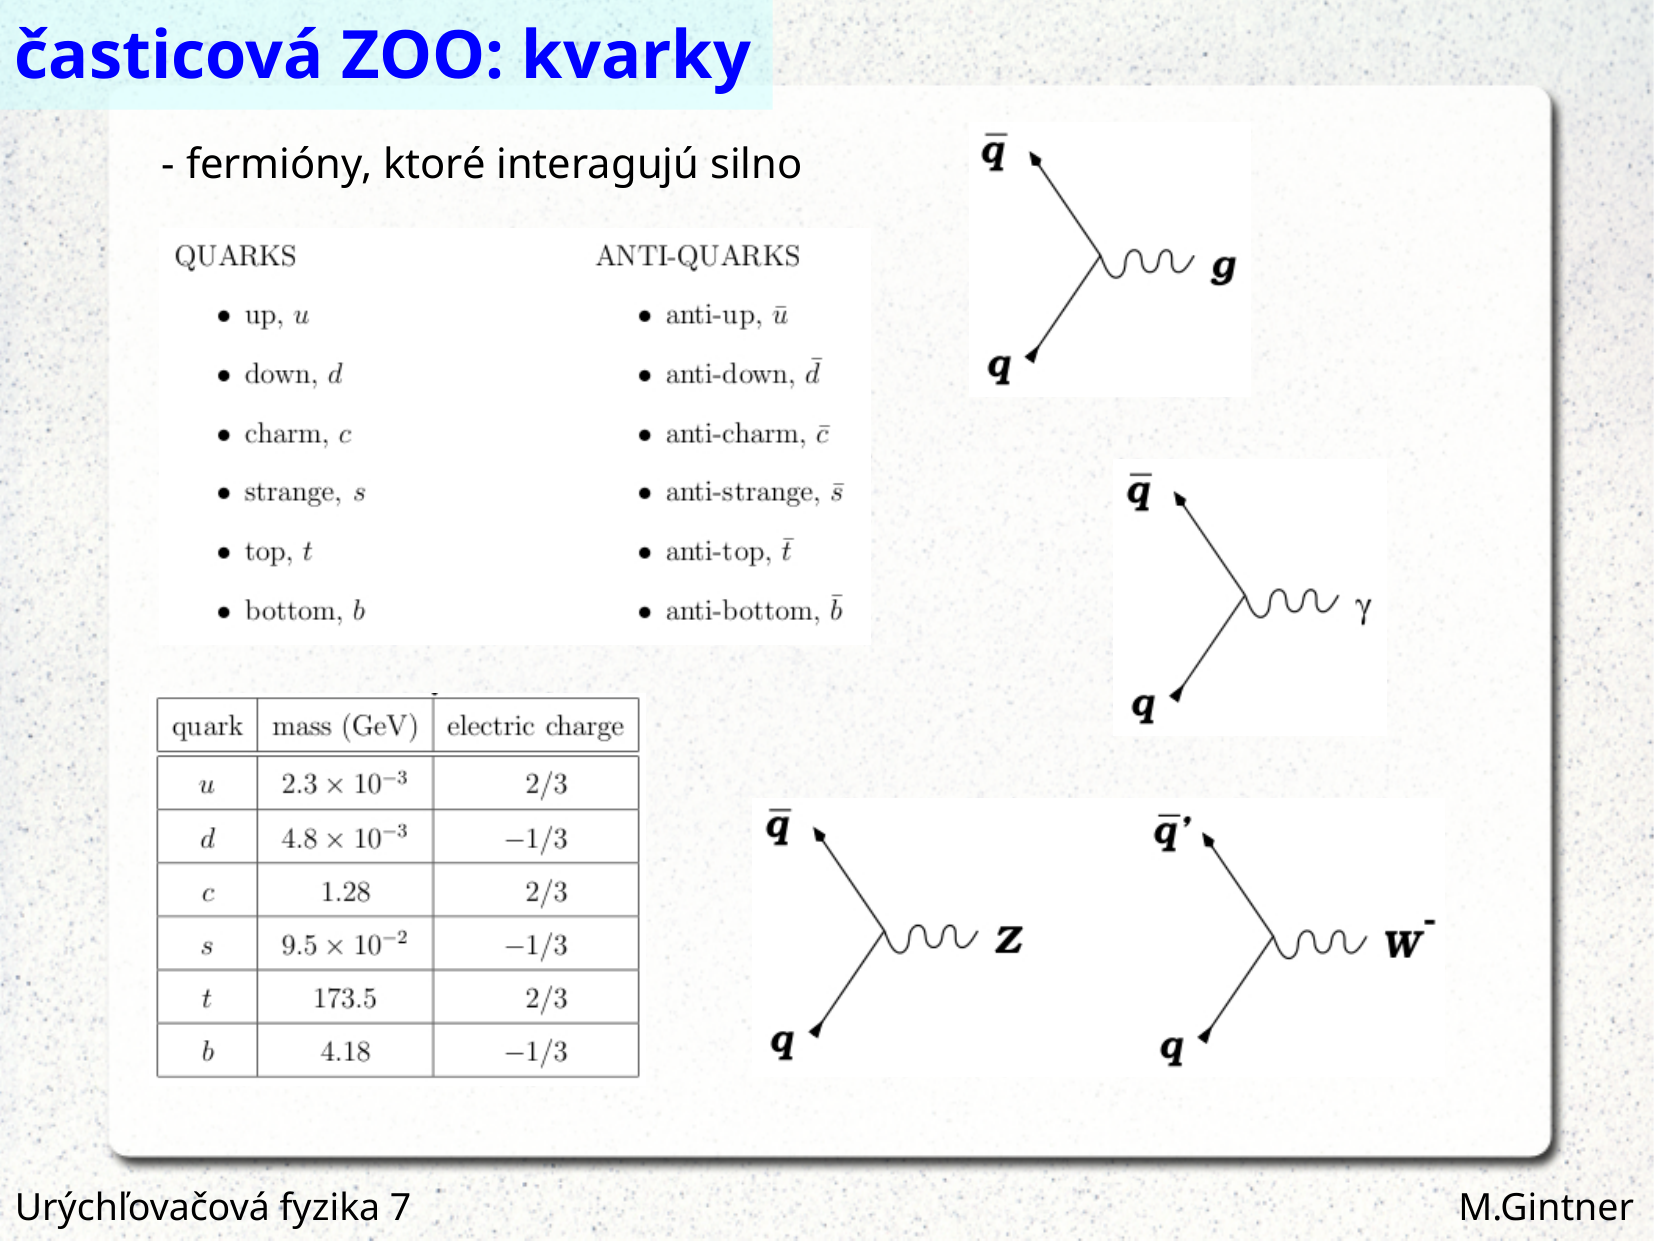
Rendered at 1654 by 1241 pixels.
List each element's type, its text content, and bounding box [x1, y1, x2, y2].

picture [0, 0, 1654, 1241]
text_box M.Gintner [1443, 1173, 1654, 1241]
text_box časticová ZOO: kvarky [0, 0, 773, 110]
text_box - fermióny, ktoré interagujú silno [147, 126, 824, 200]
text_box Urýchľovačová fyzika 7 [0, 1173, 445, 1241]
